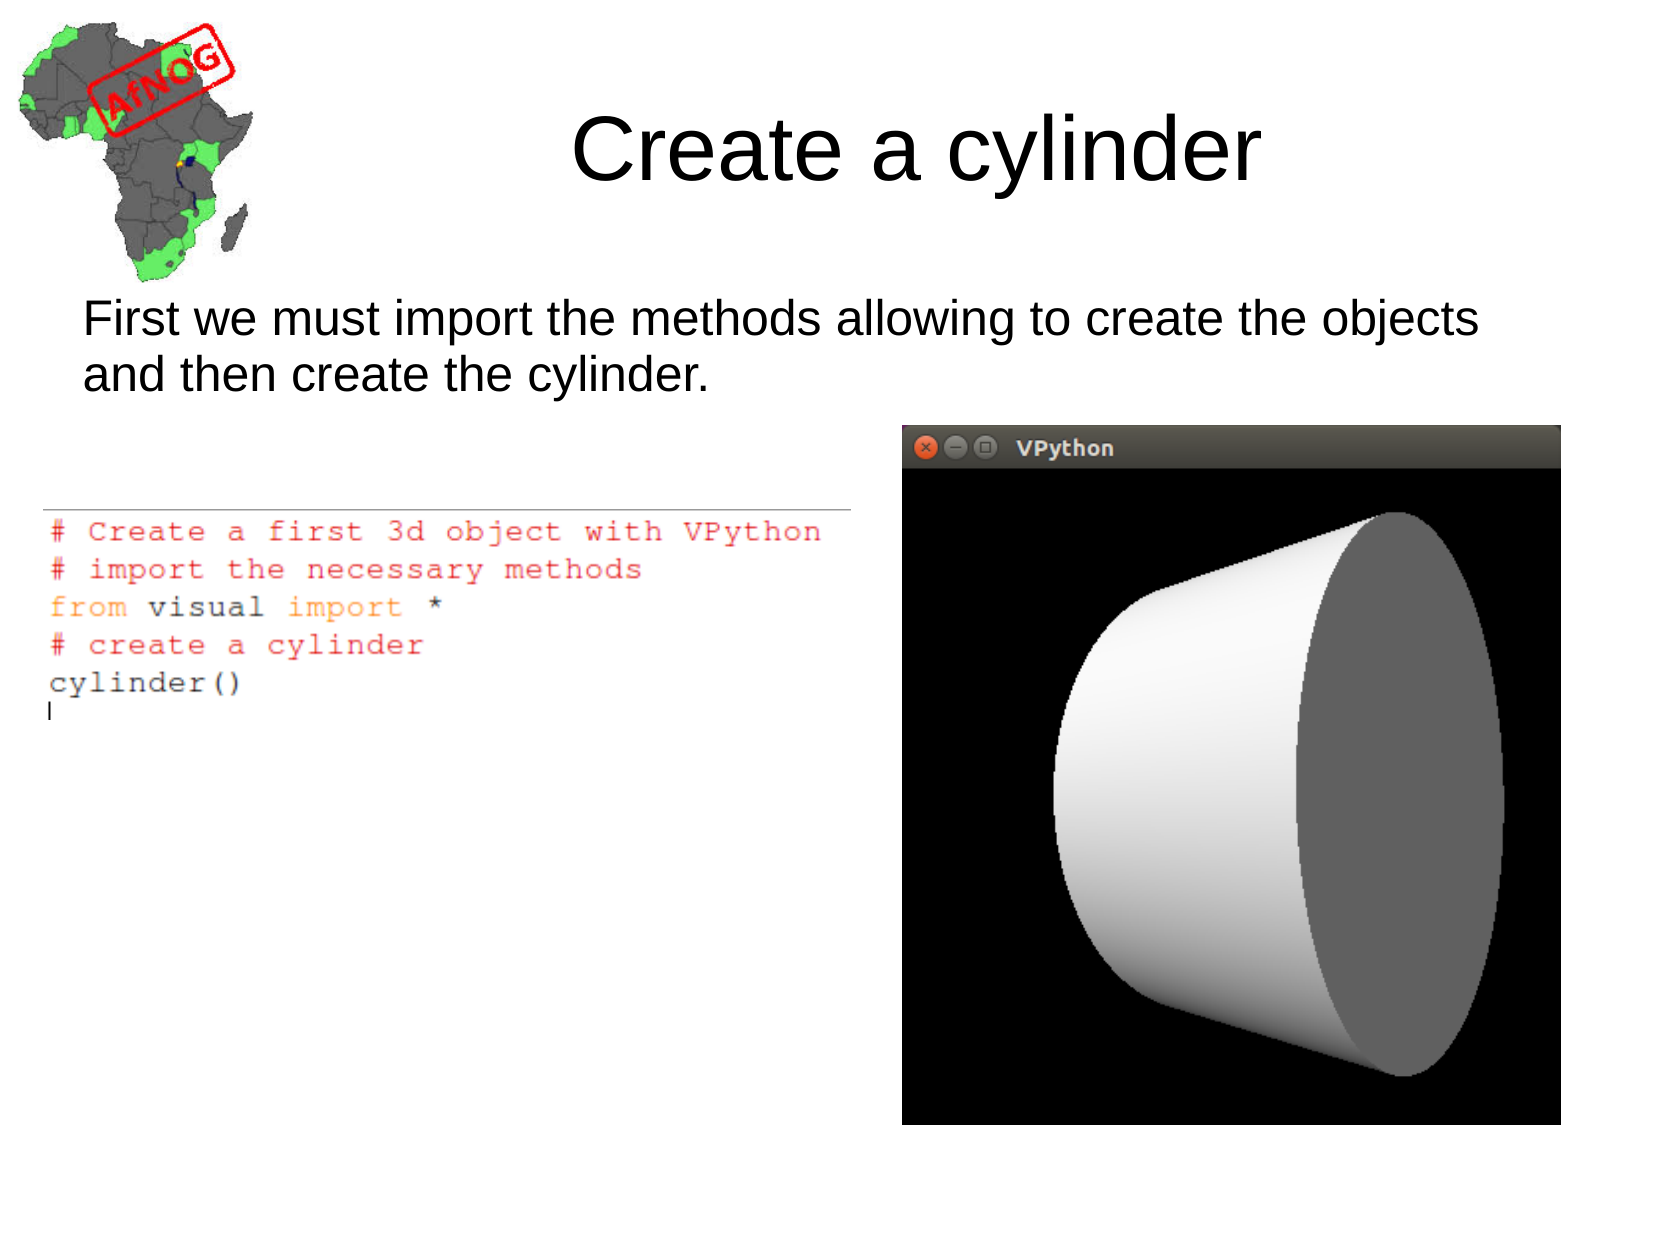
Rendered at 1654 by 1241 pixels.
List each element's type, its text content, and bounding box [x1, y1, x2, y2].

list First we must import the methods allowing to create the objects and then create the cylinder. [82, 290, 1571, 1010]
picture [902, 425, 1561, 1126]
picture [43, 509, 851, 721]
title Create a cylinder [258, 45, 1576, 253]
picture [9, 0, 259, 291]
